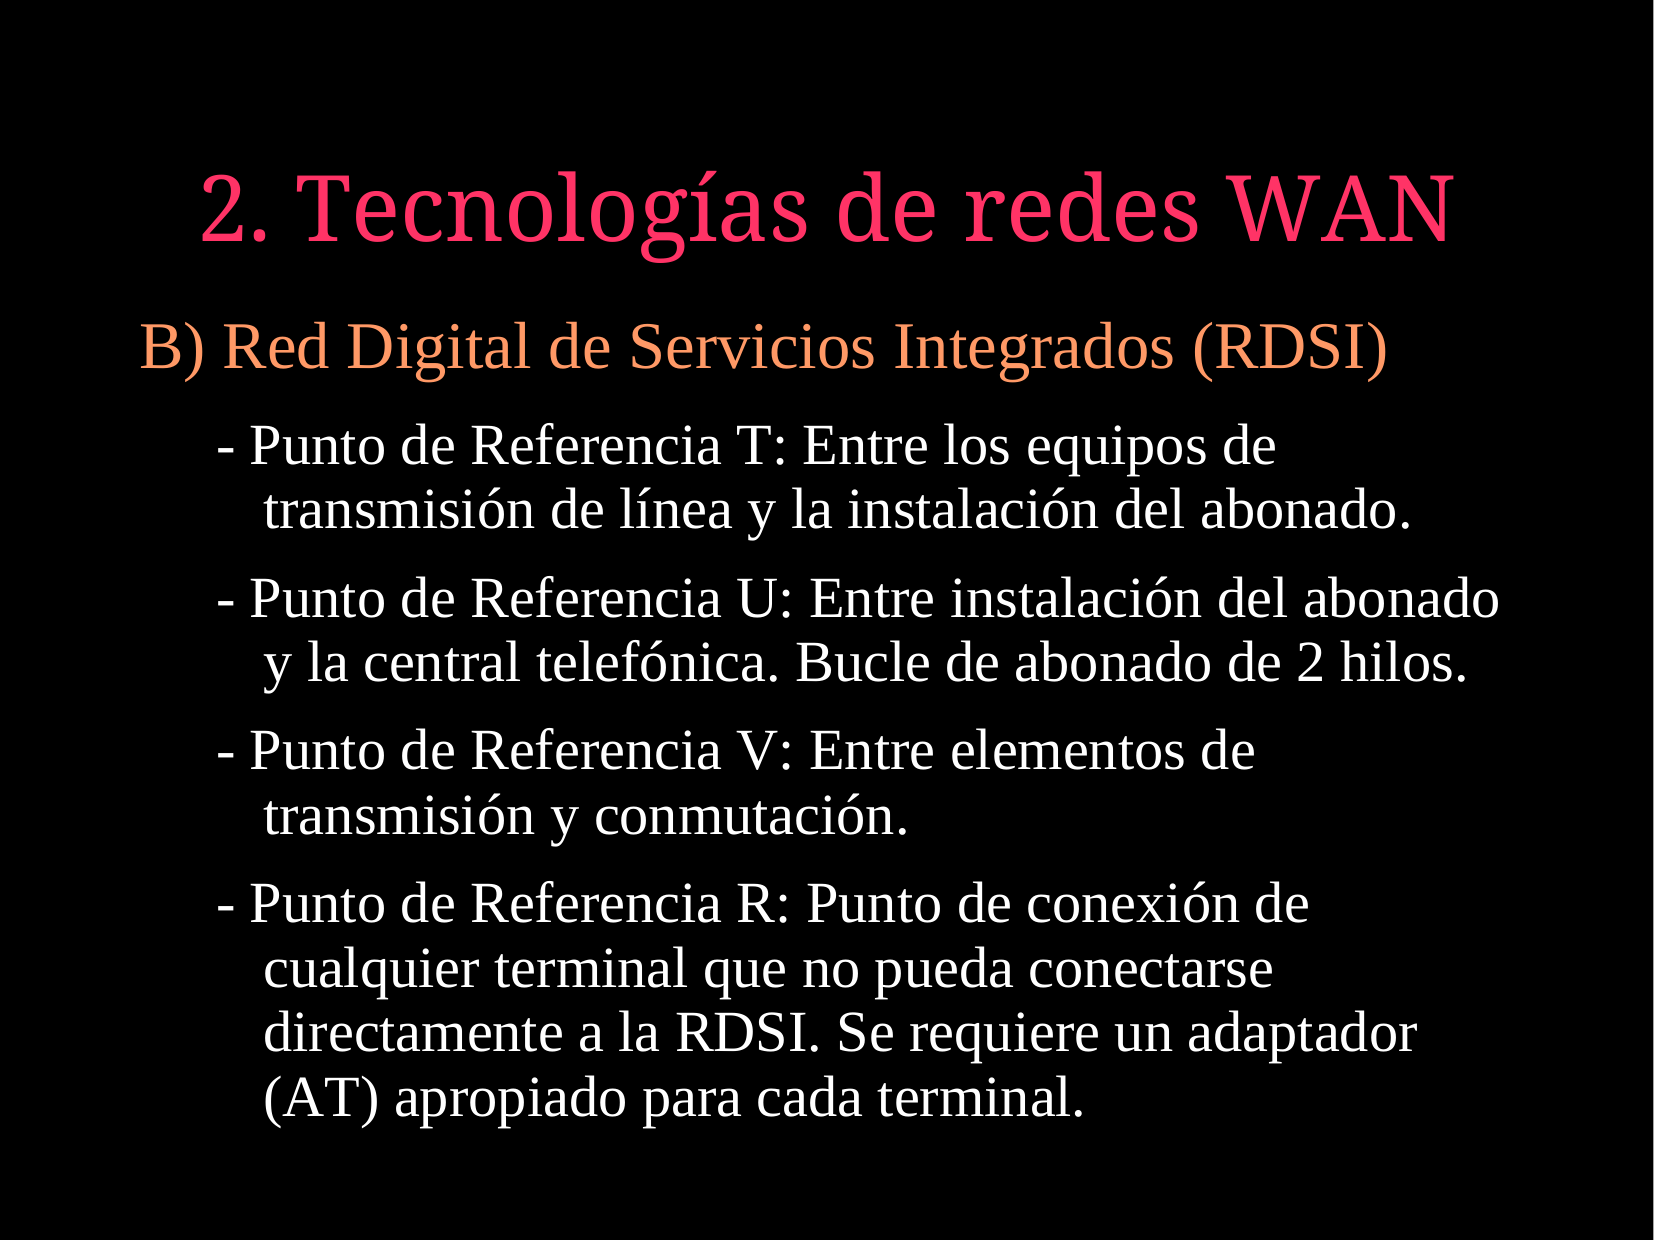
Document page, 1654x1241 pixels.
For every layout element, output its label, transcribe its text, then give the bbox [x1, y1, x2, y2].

list B) Red Digital de Servicios Integrados (RDSI) - Punto de Referencia T: Entre los equipos de transmisión de línea y la instalación del abonado. - Punto de Referencia U: Entre instalación del abonado y la central telefónica. Bucle de abonado de 2 hilos. - Punto de Referencia V: Entre elementos de transmisión y conmutación. - Punto de Referencia R: Punto de conexión de cualquier terminal que no pueda conectarse directamente a la RDSI. Se requiere un adaptador (AT) apropiado para cada terminal. [121, 308, 1534, 1139]
title 2. Tecnologías de redes WAN [121, 102, 1534, 308]
